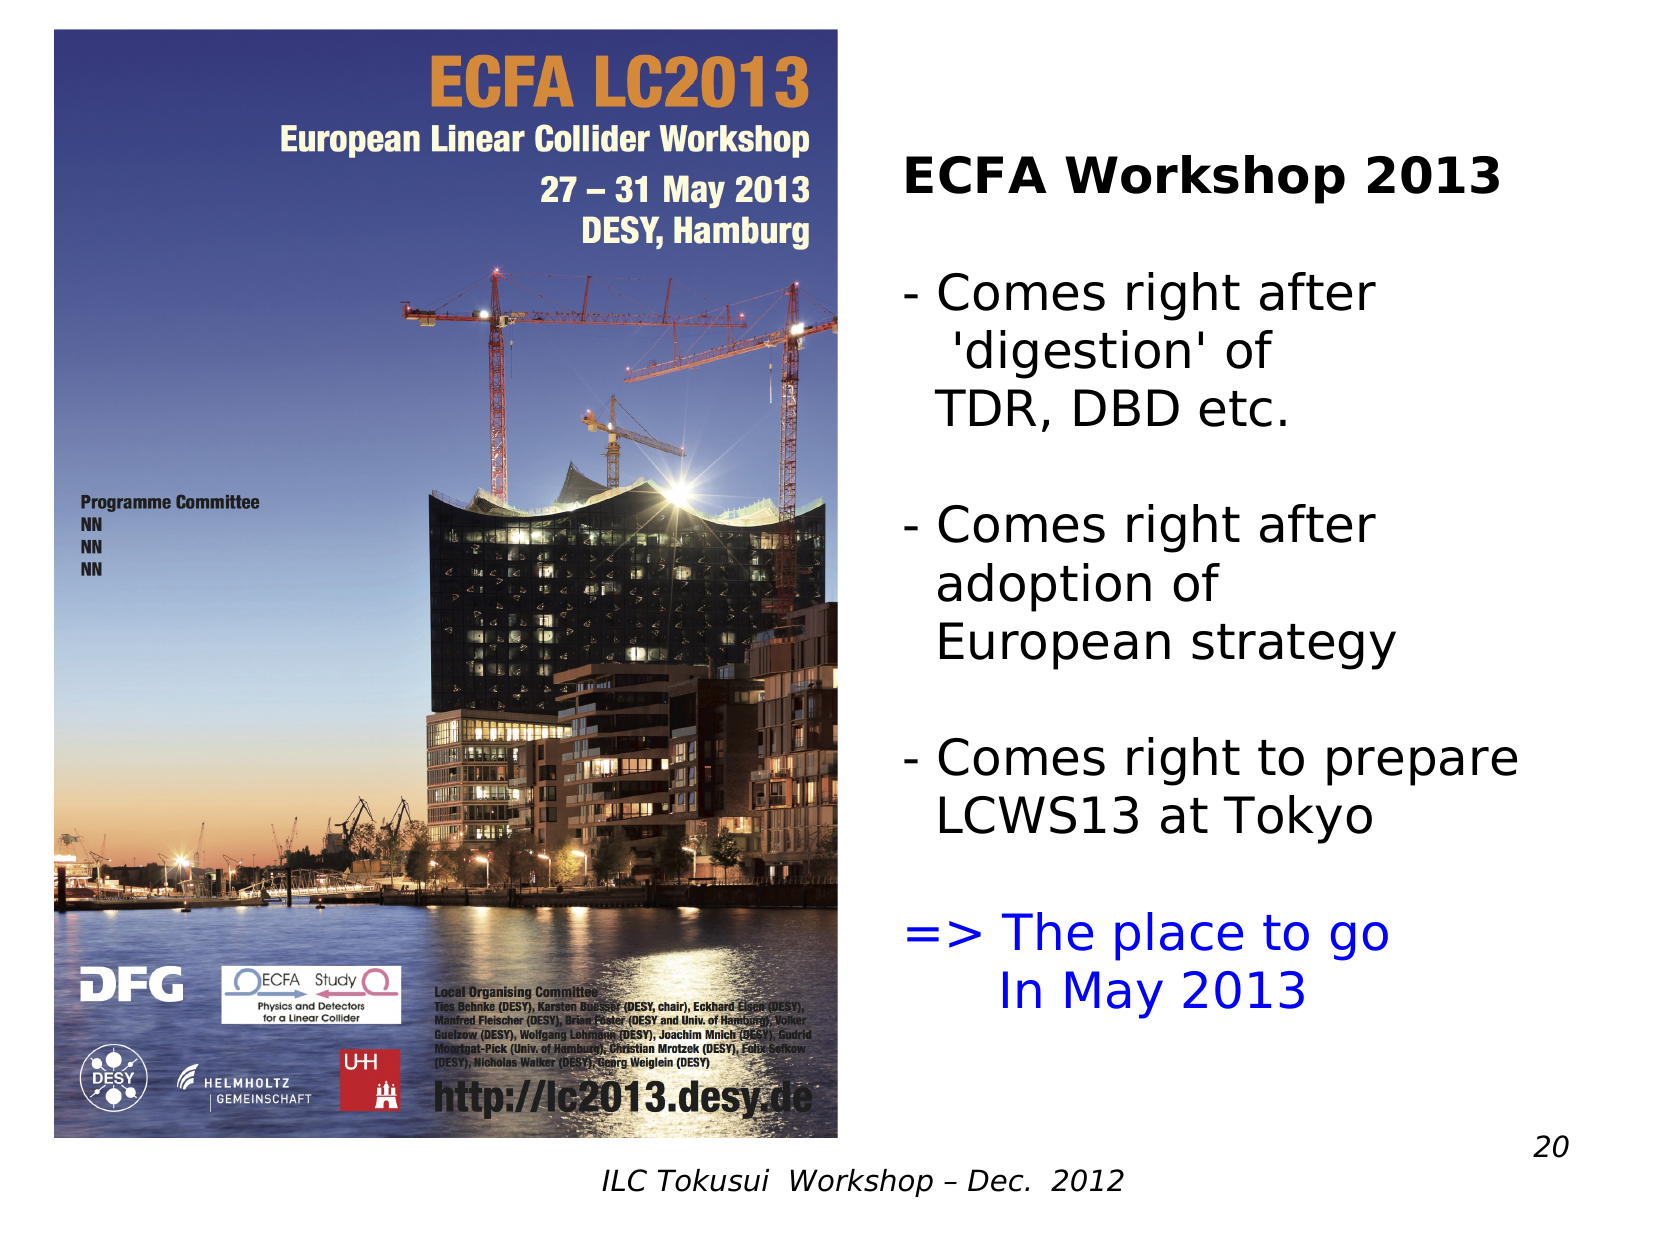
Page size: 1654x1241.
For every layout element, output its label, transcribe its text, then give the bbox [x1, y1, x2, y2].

picture [54, 29, 838, 1138]
text_box ECFA Workshop 2013 - Comes right after 'digestion' of TDR, DBD etc. - Comes right after adoption of European strategy - Comes right to prepare LCWS13 at Tokyo => The place to go In May 2013 [888, 139, 1533, 1028]
